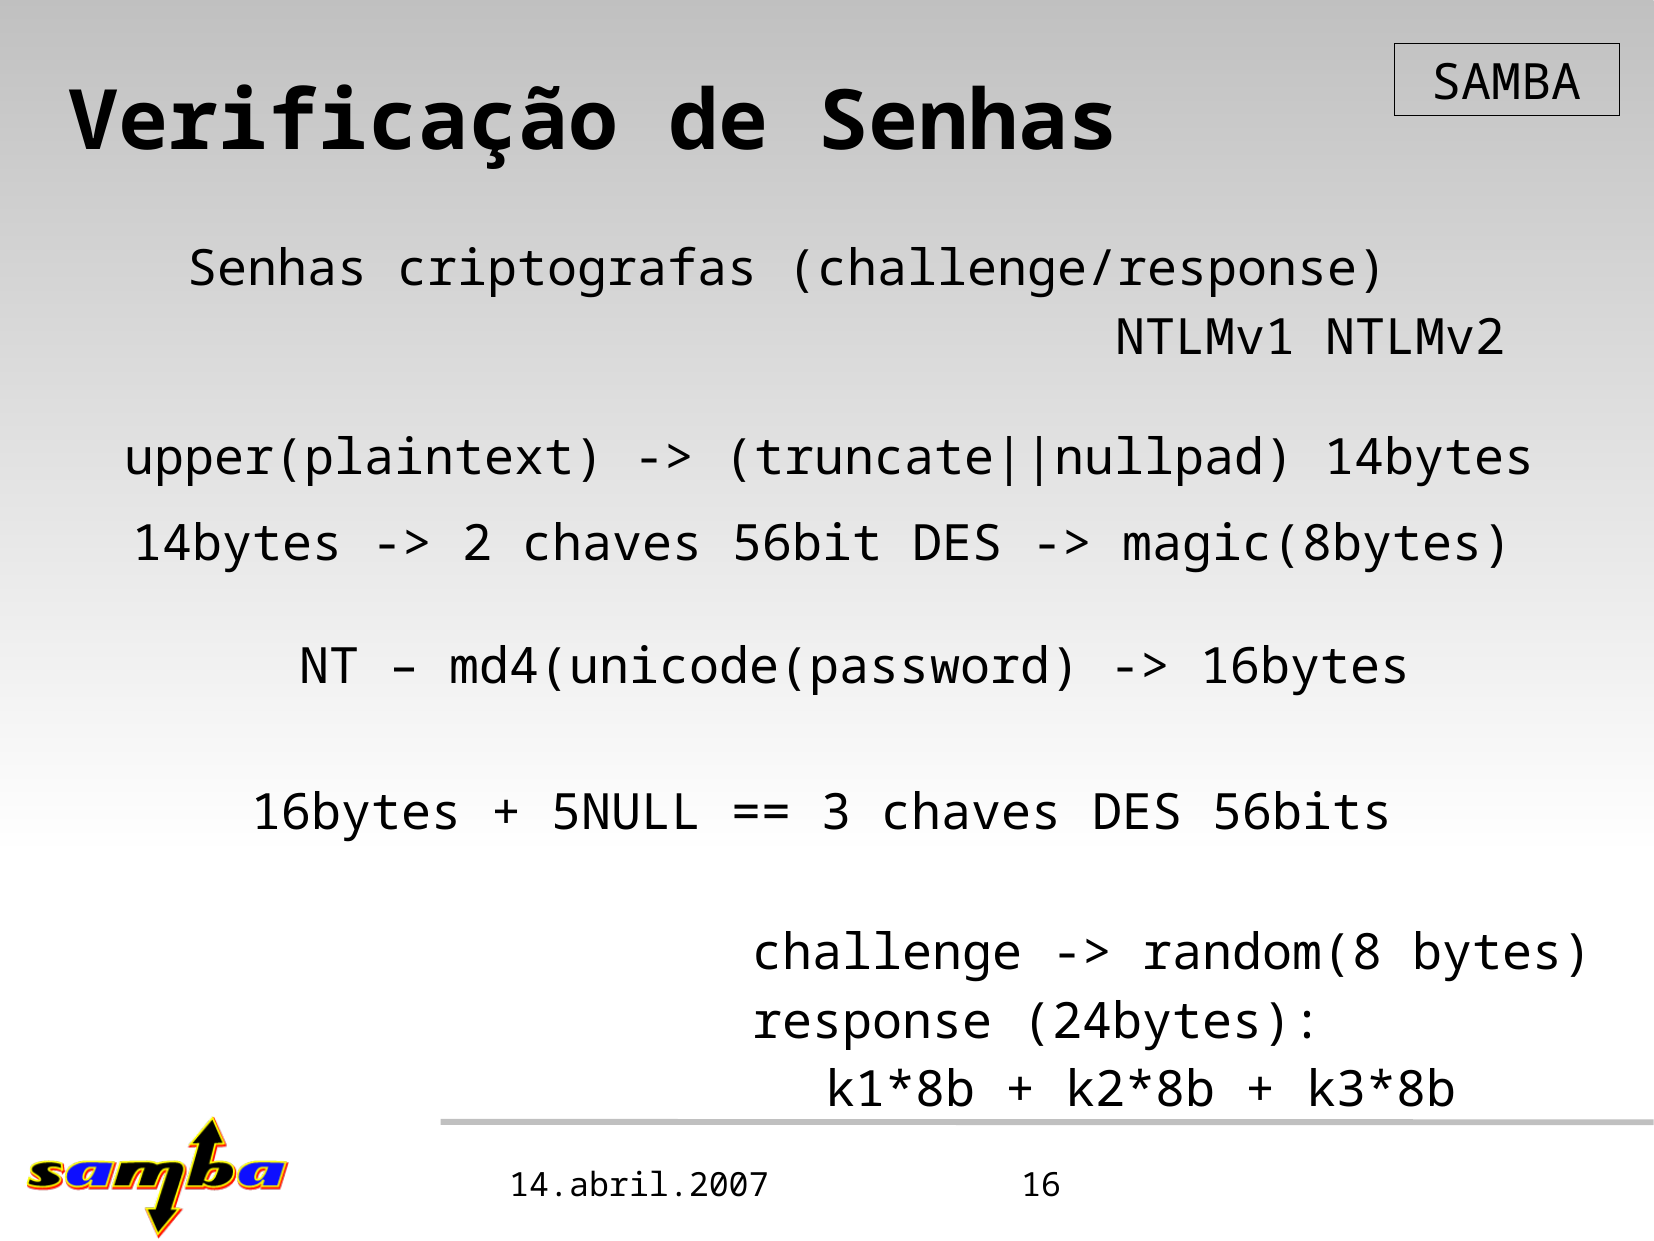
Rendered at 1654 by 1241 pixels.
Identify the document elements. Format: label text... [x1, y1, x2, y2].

text_box challenge -> random(8 bytes) response (24bytes): k1*8b + k2*8b + k3*8b [752, 916, 1579, 1102]
text_box 16bytes + 5NULL == 3 chaves DES 56bits [251, 775, 1373, 838]
text_box SAMBA [1394, 43, 1620, 116]
text_box Verificação de Senhas [68, 60, 1181, 164]
text_box Senhas criptografas (challenge/response) [187, 231, 1388, 294]
text_box NTLMv1 NTLMv2 [1115, 300, 1506, 363]
text_box NT – md4(unicode(password) -> 16bytes [299, 630, 1392, 693]
text_box upper(plaintext) -> (truncate||nullpad) 14bytes [124, 421, 1512, 483]
picture [26, 1116, 290, 1241]
text_box 14bytes -> 2 chaves 56bit DES -> magic(8bytes) [132, 506, 1490, 569]
